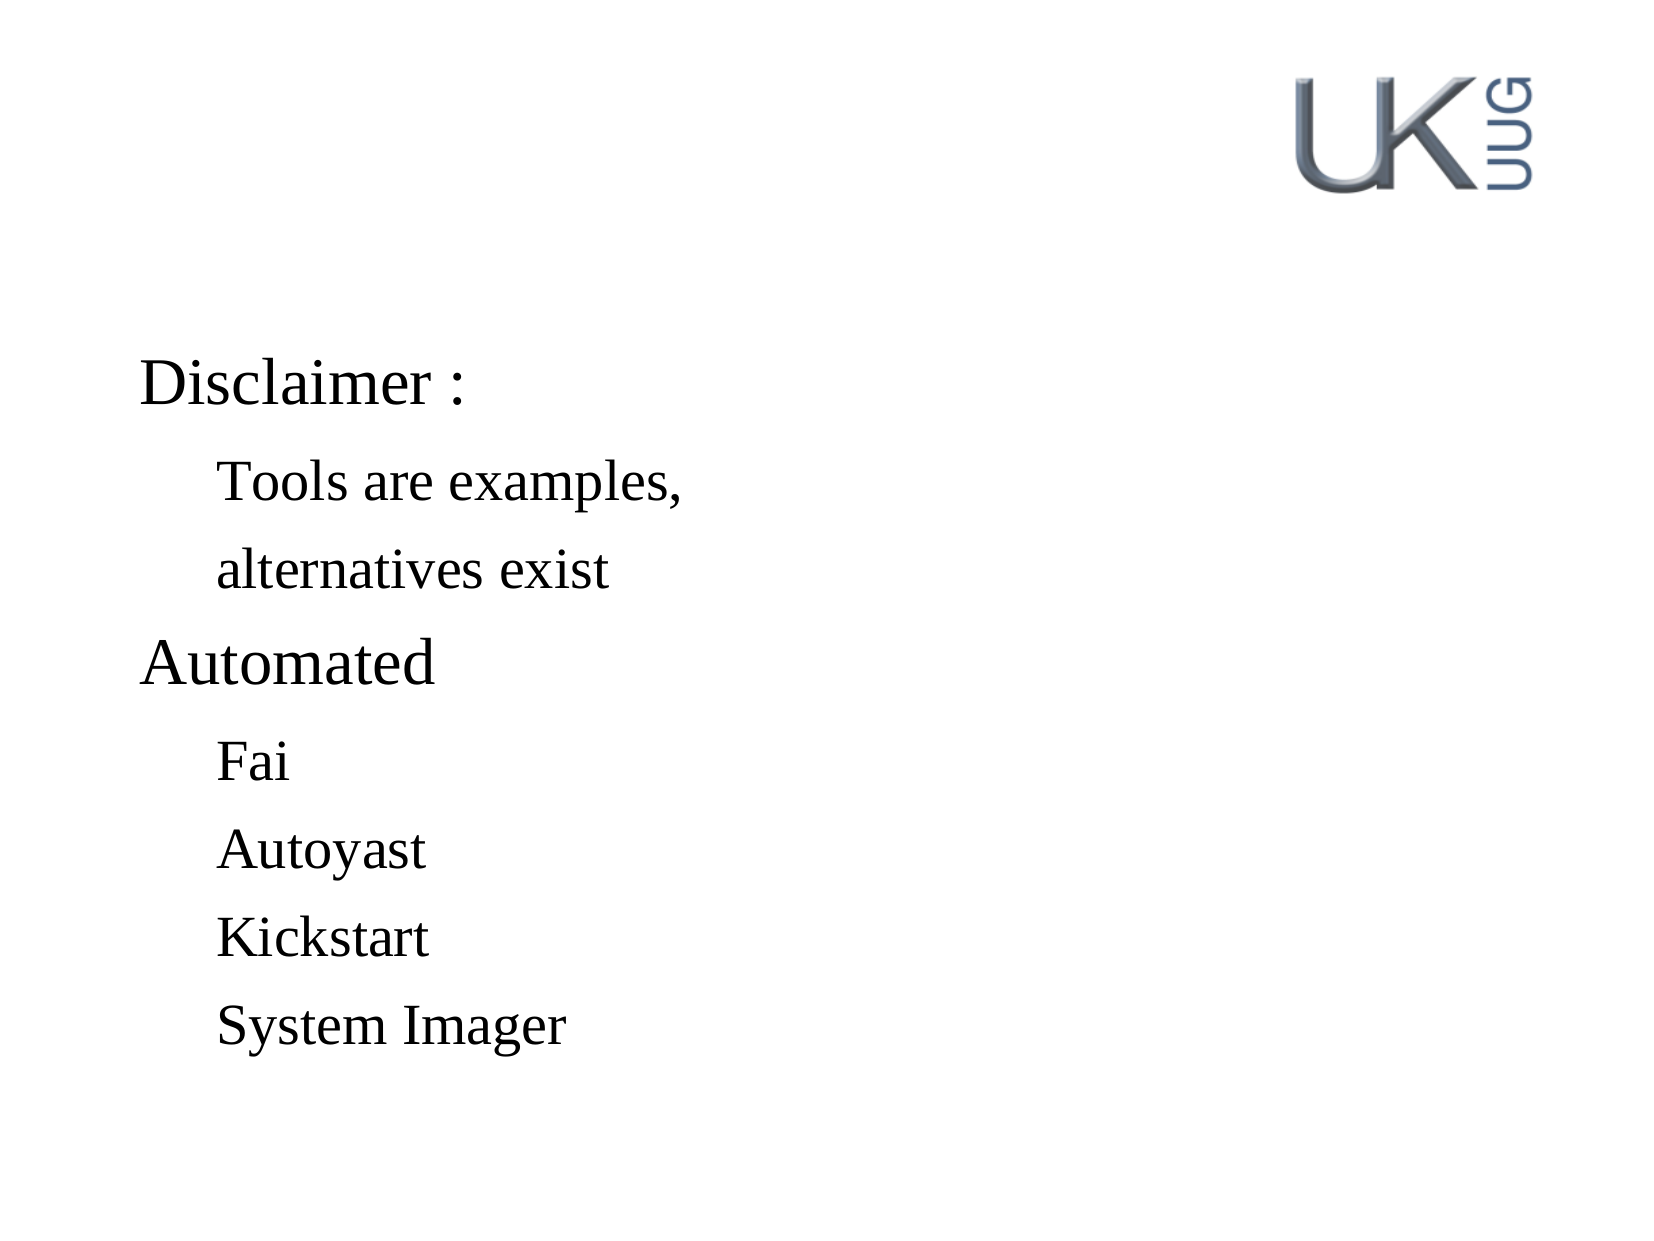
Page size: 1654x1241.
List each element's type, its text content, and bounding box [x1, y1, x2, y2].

list Disclaimer : Tools are examples, alternatives exist Automated Fai Autoyast Kickstart System Imager [121, 344, 1534, 1191]
picture [1289, 74, 1538, 196]
